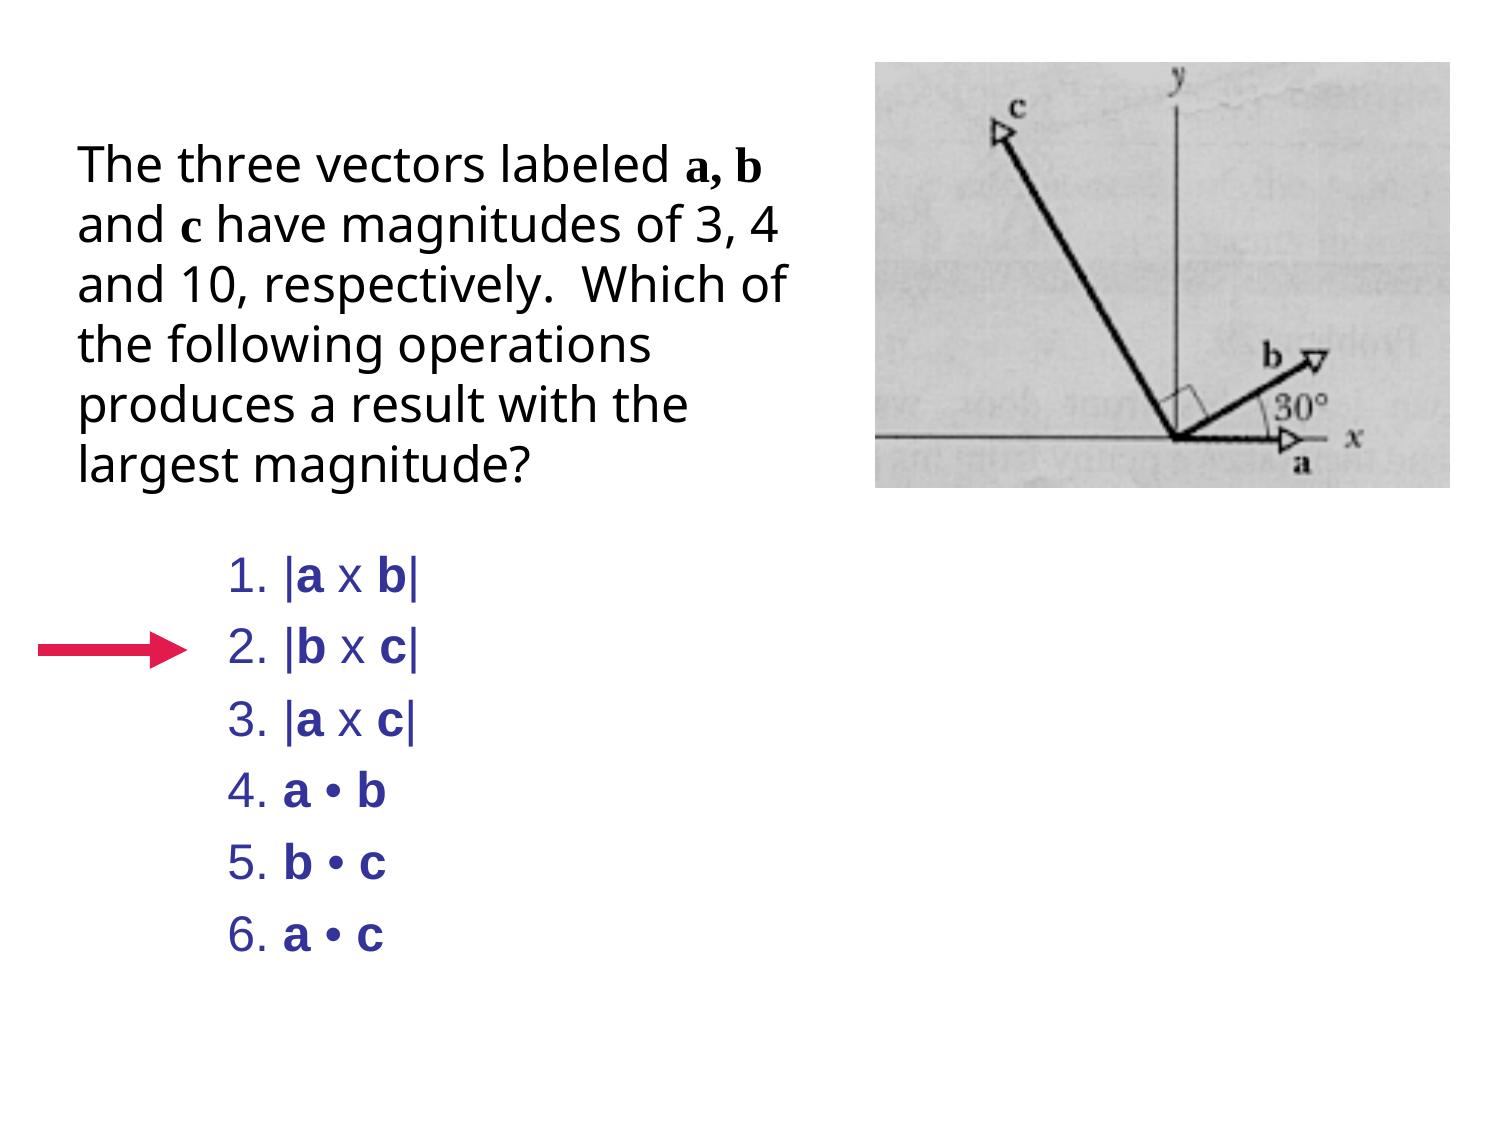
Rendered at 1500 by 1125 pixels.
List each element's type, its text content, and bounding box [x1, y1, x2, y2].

text_box 1. |a x b| 2. |b x c| 3. |a x c| 4. a • b 5. b • c 6. a • c [212, 522, 1288, 970]
text_box The three vectors labeled a, b and c have magnitudes of 3, 4 and 10, respectively. Which of the following operations produces a result with the largest magnitude? [62, 124, 850, 501]
chart [875, 62, 1450, 488]
